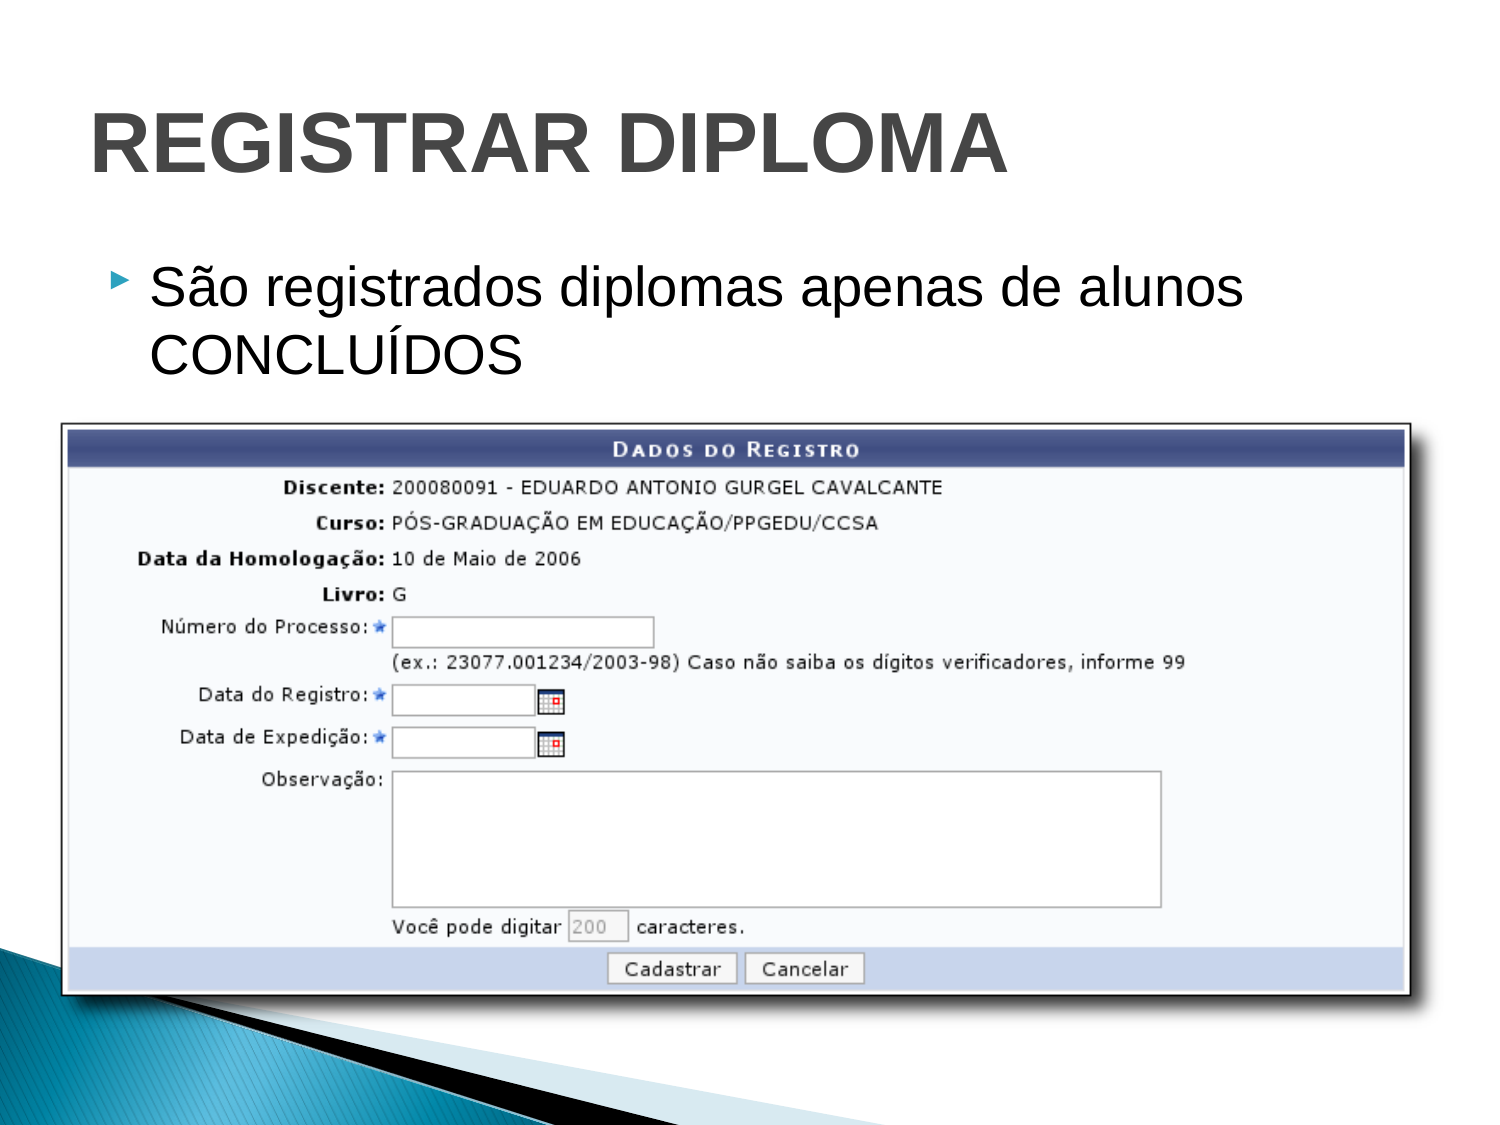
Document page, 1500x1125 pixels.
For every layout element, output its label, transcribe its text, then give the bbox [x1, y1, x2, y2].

picture [0, 413, 1449, 1125]
title REGISTRAR DIPLOMA [75, 28, 1426, 242]
list São registrados diplomas apenas de alunos CONCLUÍDOS [75, 242, 1426, 413]
